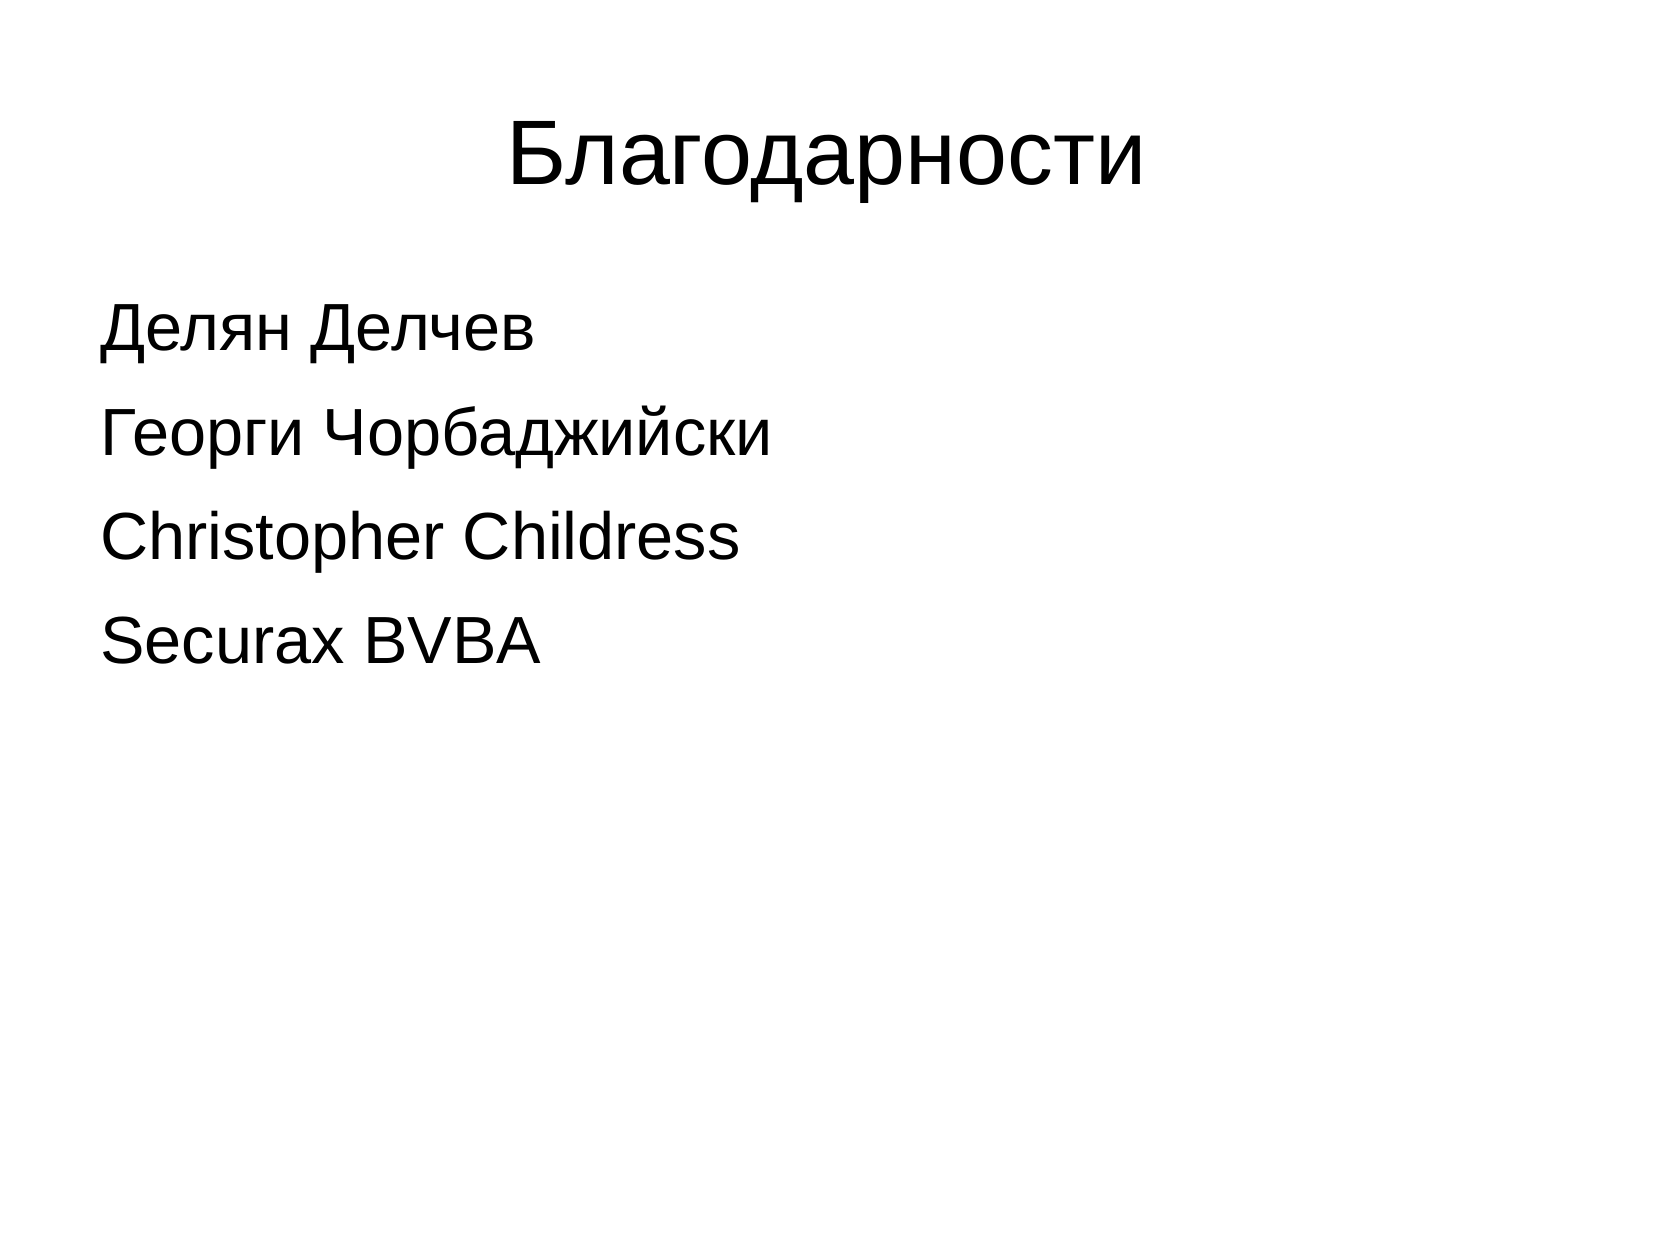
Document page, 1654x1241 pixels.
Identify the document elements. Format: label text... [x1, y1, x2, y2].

title Благодарности [82, 49, 1571, 257]
list Делян Делчев Георги Чорбаджийски Christopher Childress Securax BVBA [82, 290, 1571, 1094]
